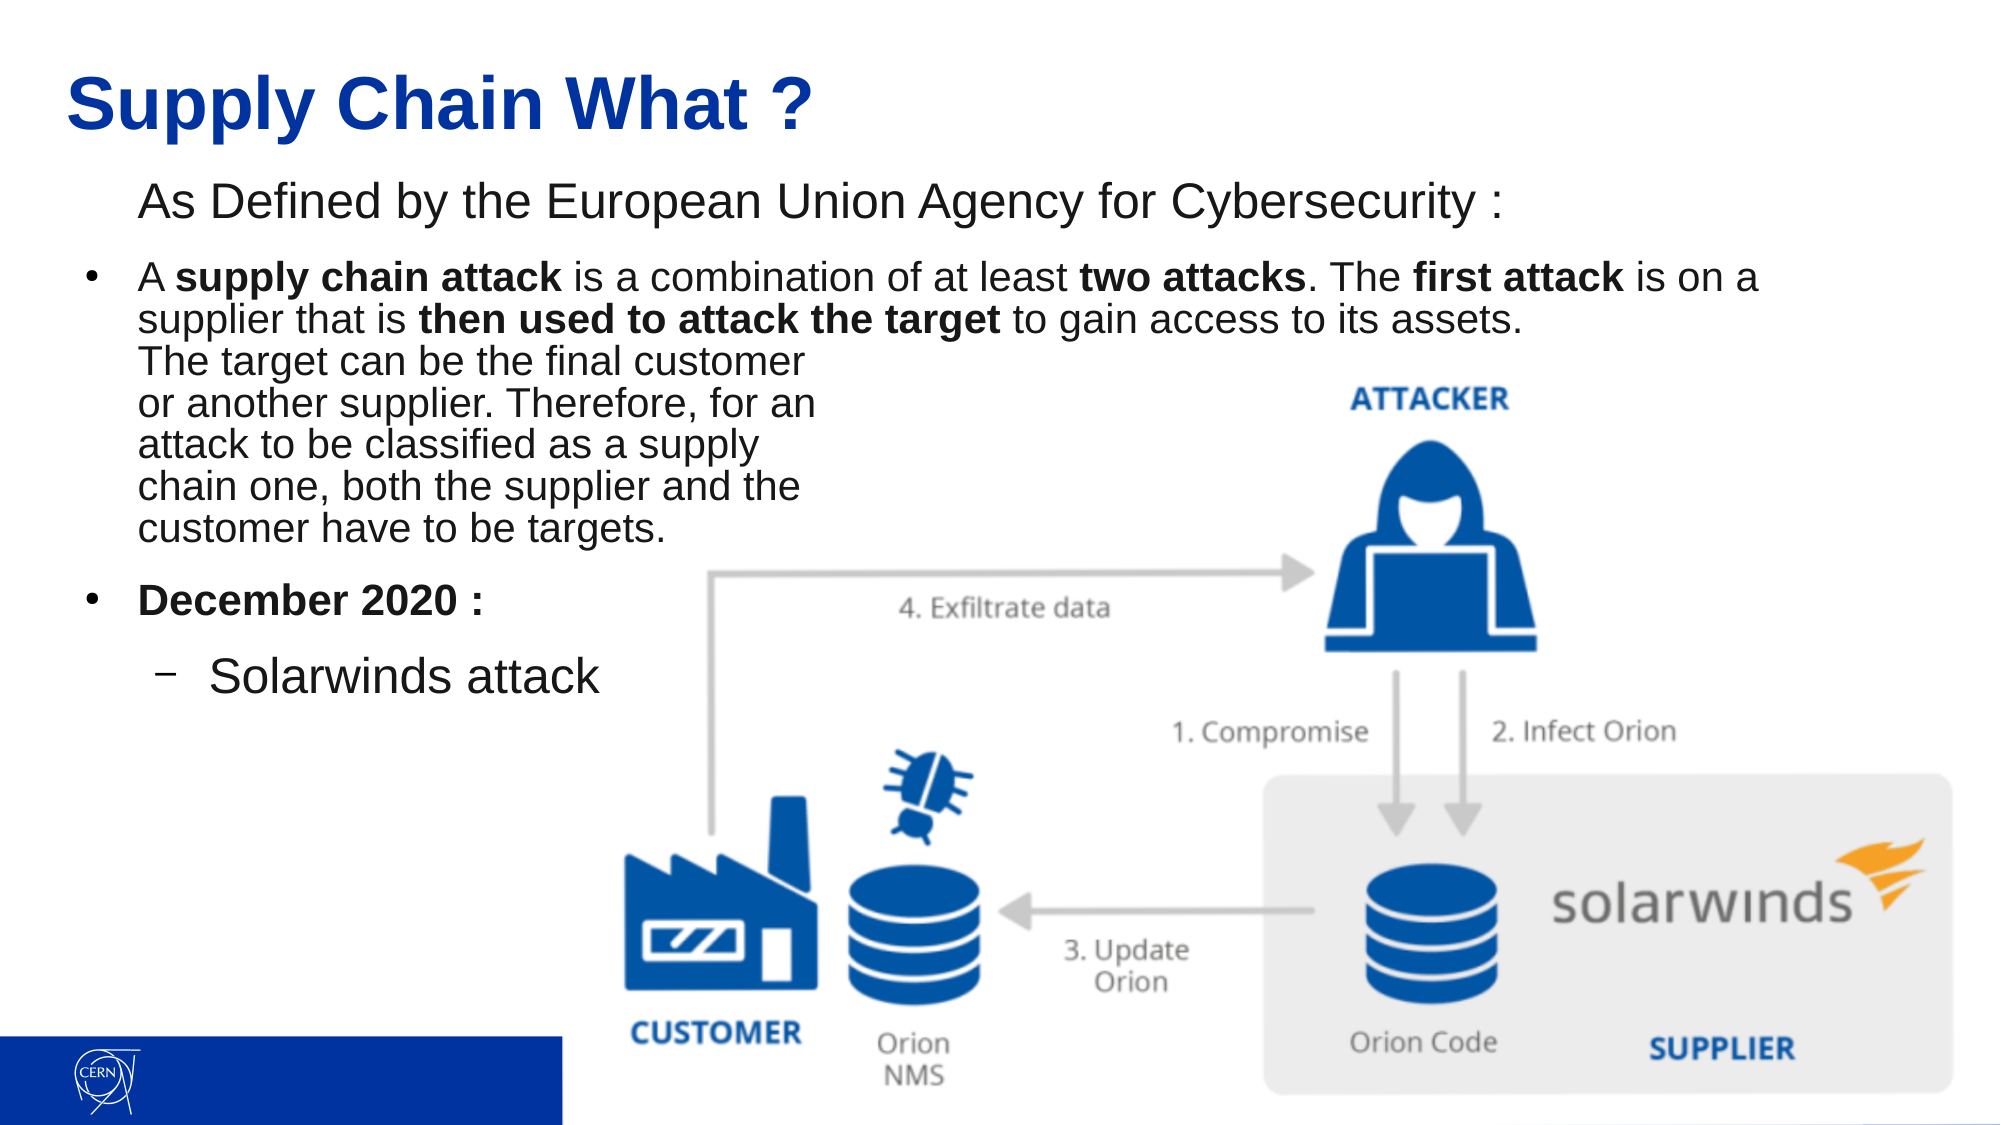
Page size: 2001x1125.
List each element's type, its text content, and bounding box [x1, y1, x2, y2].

picture [0, 338, 2000, 1125]
list As Defined by the European Union Agency for Cybersecurity : A supply chain attack is a combination of at least two attacks. The first attack is on a supplier that is then used to attack the target to gain access to its assets. The target can be the final customer or another supplier. Therefore, for an attack to be classified as a supply chain one, both the supplier and the customer have to be targets. December 2020 : Solarwinds attack [66, 178, 1876, 1000]
title Supply Chain What ? [66, 61, 1933, 237]
